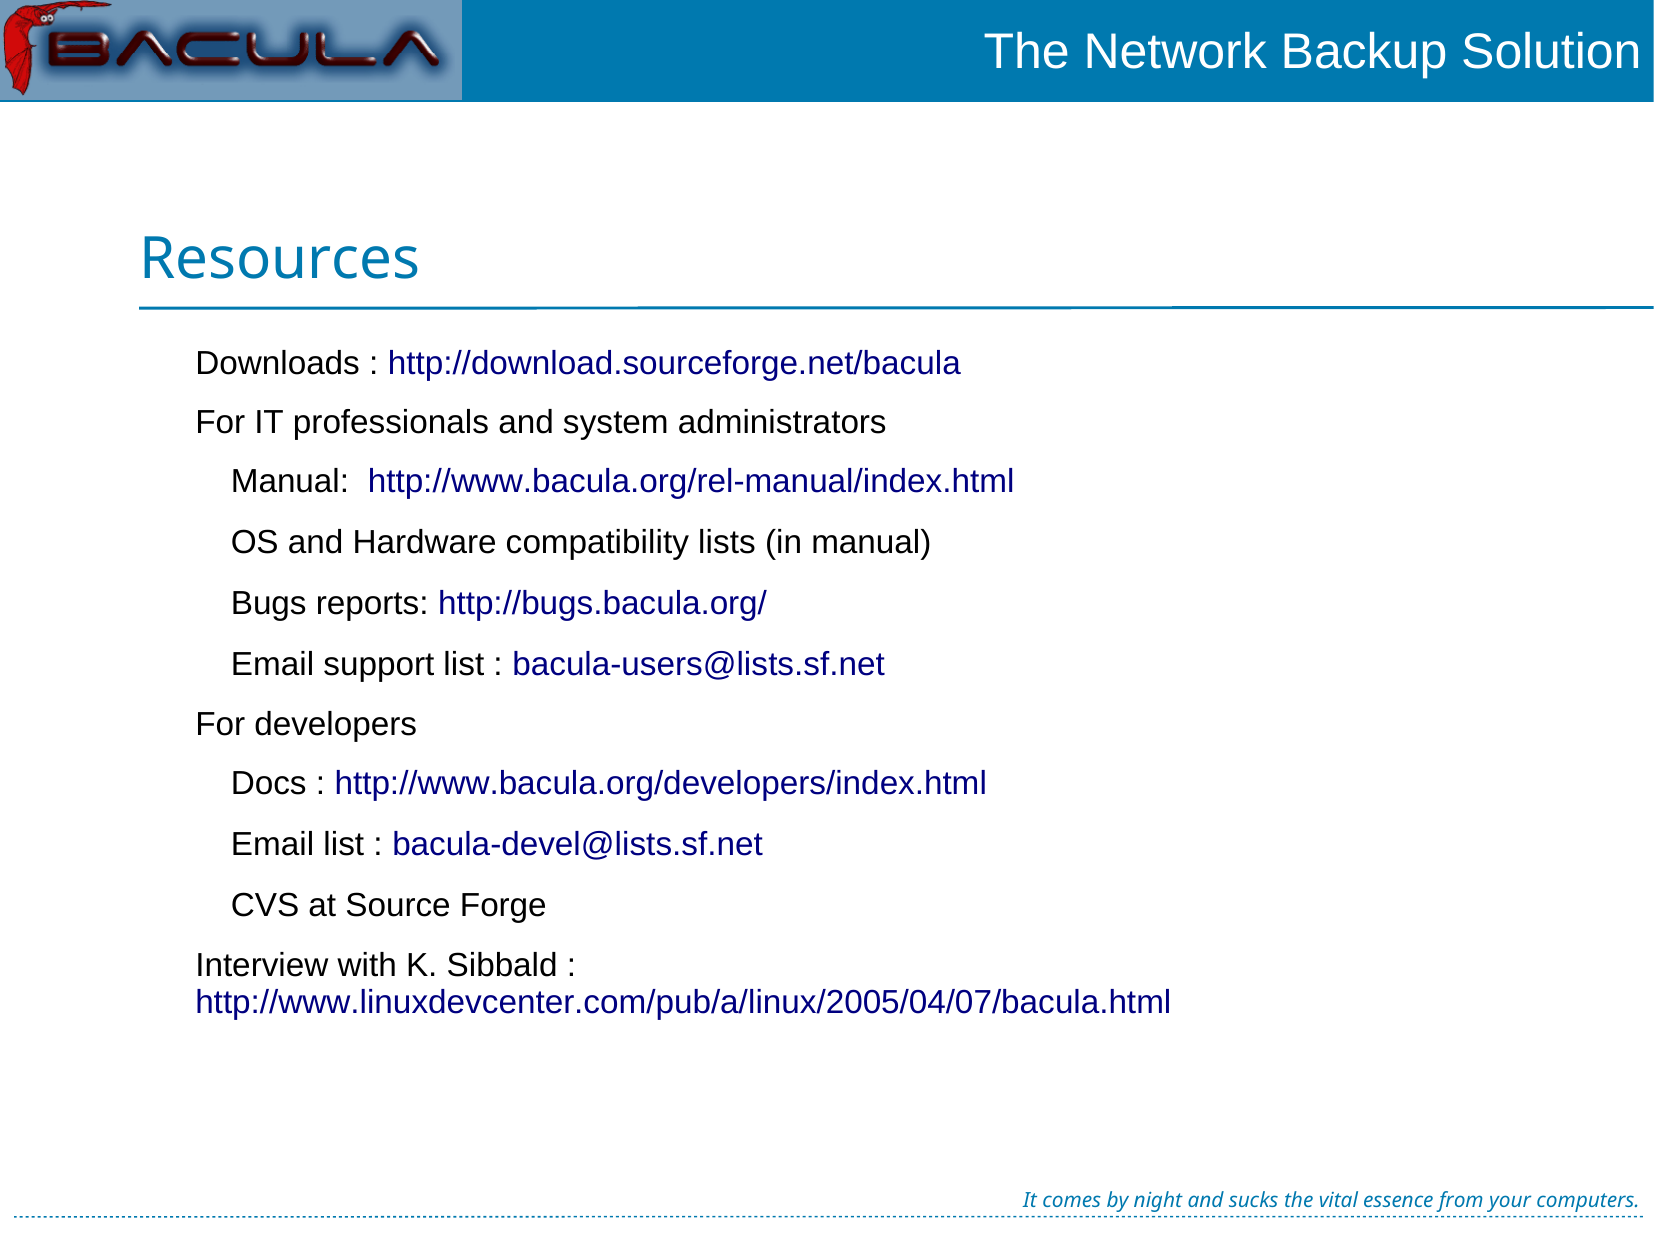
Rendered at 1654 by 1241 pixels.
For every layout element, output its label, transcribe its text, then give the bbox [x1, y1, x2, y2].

picture [0, 0, 461, 99]
title Resources [139, 120, 1498, 296]
list Downloads : http://download.sourceforge.net/bacula For IT professionals and system administrators Manual: http://www.bacula.org/rel-manual/index.html OS and Hardware compatibility lists (in manual) Bugs reports: http://bugs.bacula.org/ Email support list : bacula-users@lists.sf.net For developers Docs : http://www.bacula.org/developers/index.html Email list : bacula-devel@lists.sf.net CVS at Source Forge Interview with K. Sibbald : http://www.linuxdevcenter.com/pub/a/linux/2005/04/07/bacula.html [136, 344, 1534, 1180]
